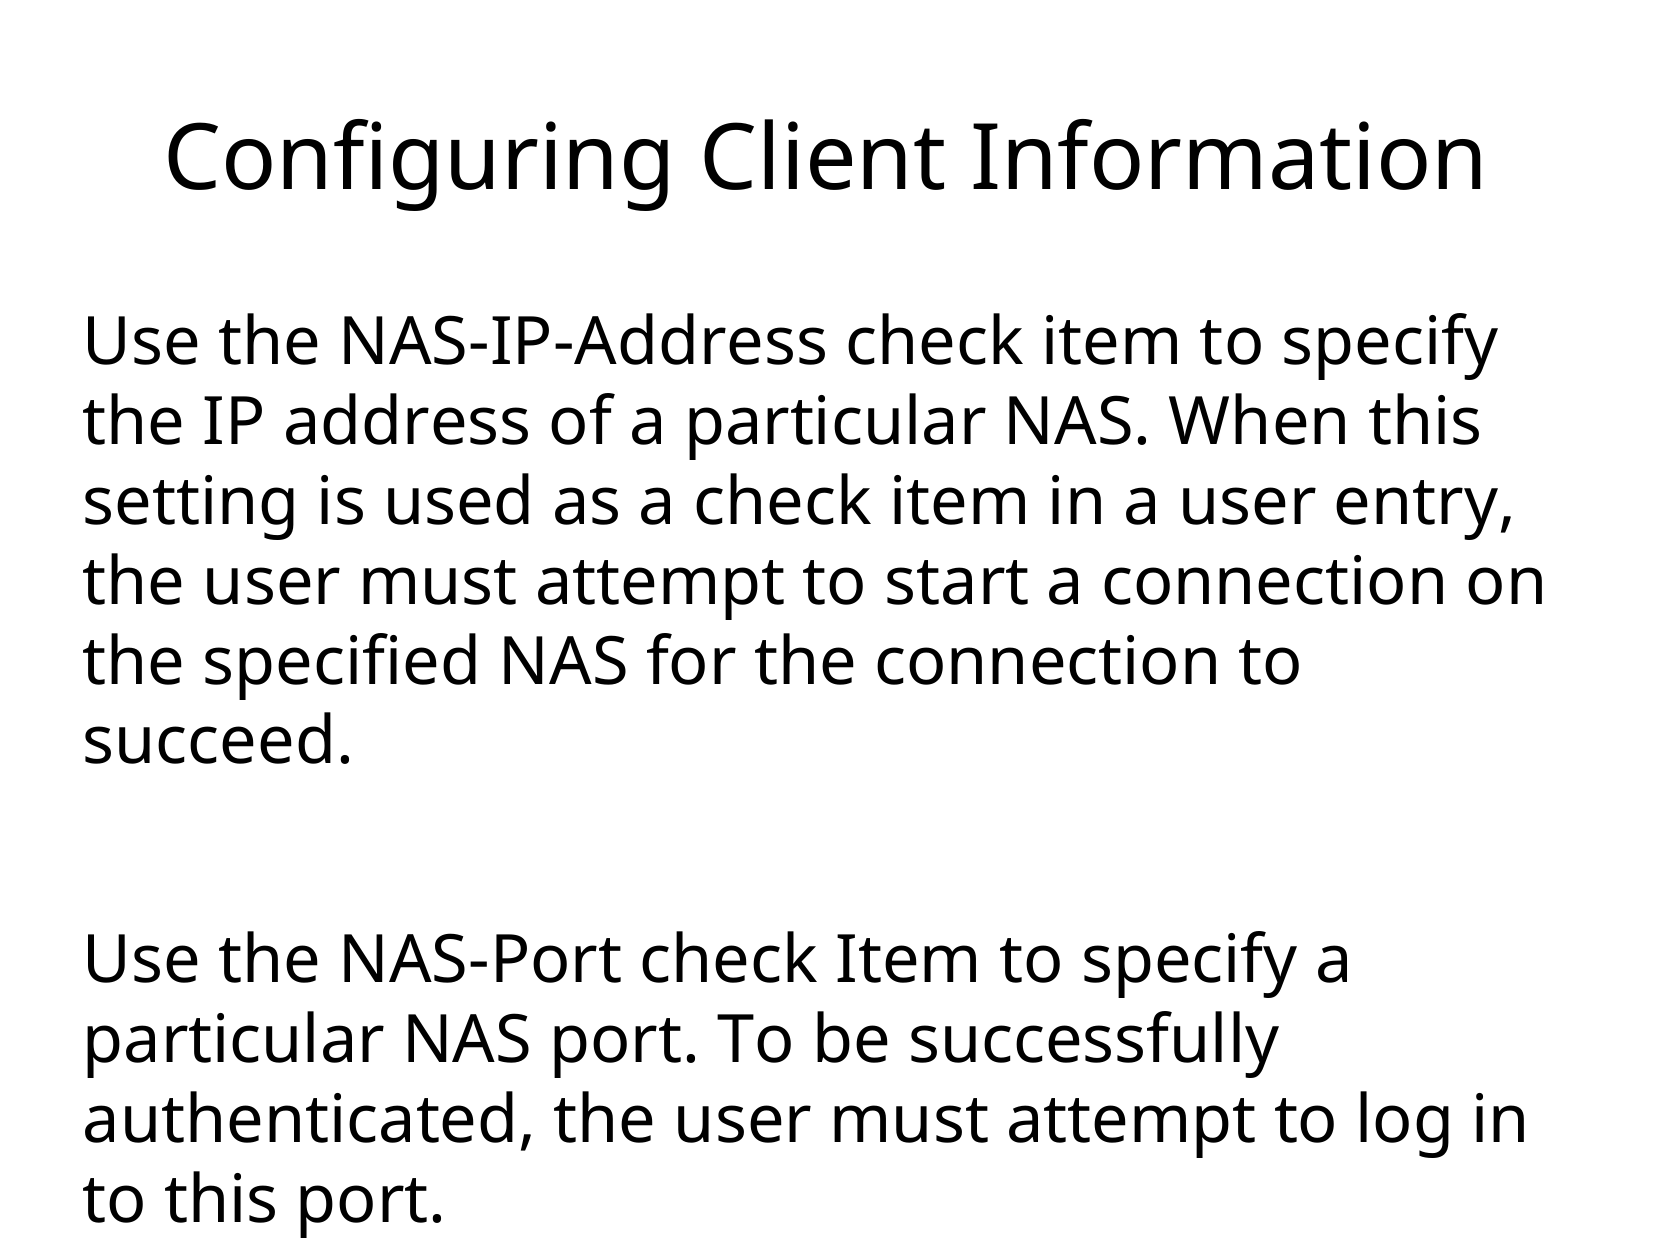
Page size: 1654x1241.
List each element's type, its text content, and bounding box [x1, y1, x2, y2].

title Configuring Client Information [82, 56, 1571, 250]
subtitle Use the NAS-IP-Address check item to specify the IP address of a particular NAS. When this setting is used as a check item in a user entry, the user must attempt to start a connection on the specified NAS for the connection to succeed. Use the NAS-Port check Item to specify a particular NAS port. To be successfully authenticated, the user must attempt to log in to this port. [82, 297, 1571, 1102]
